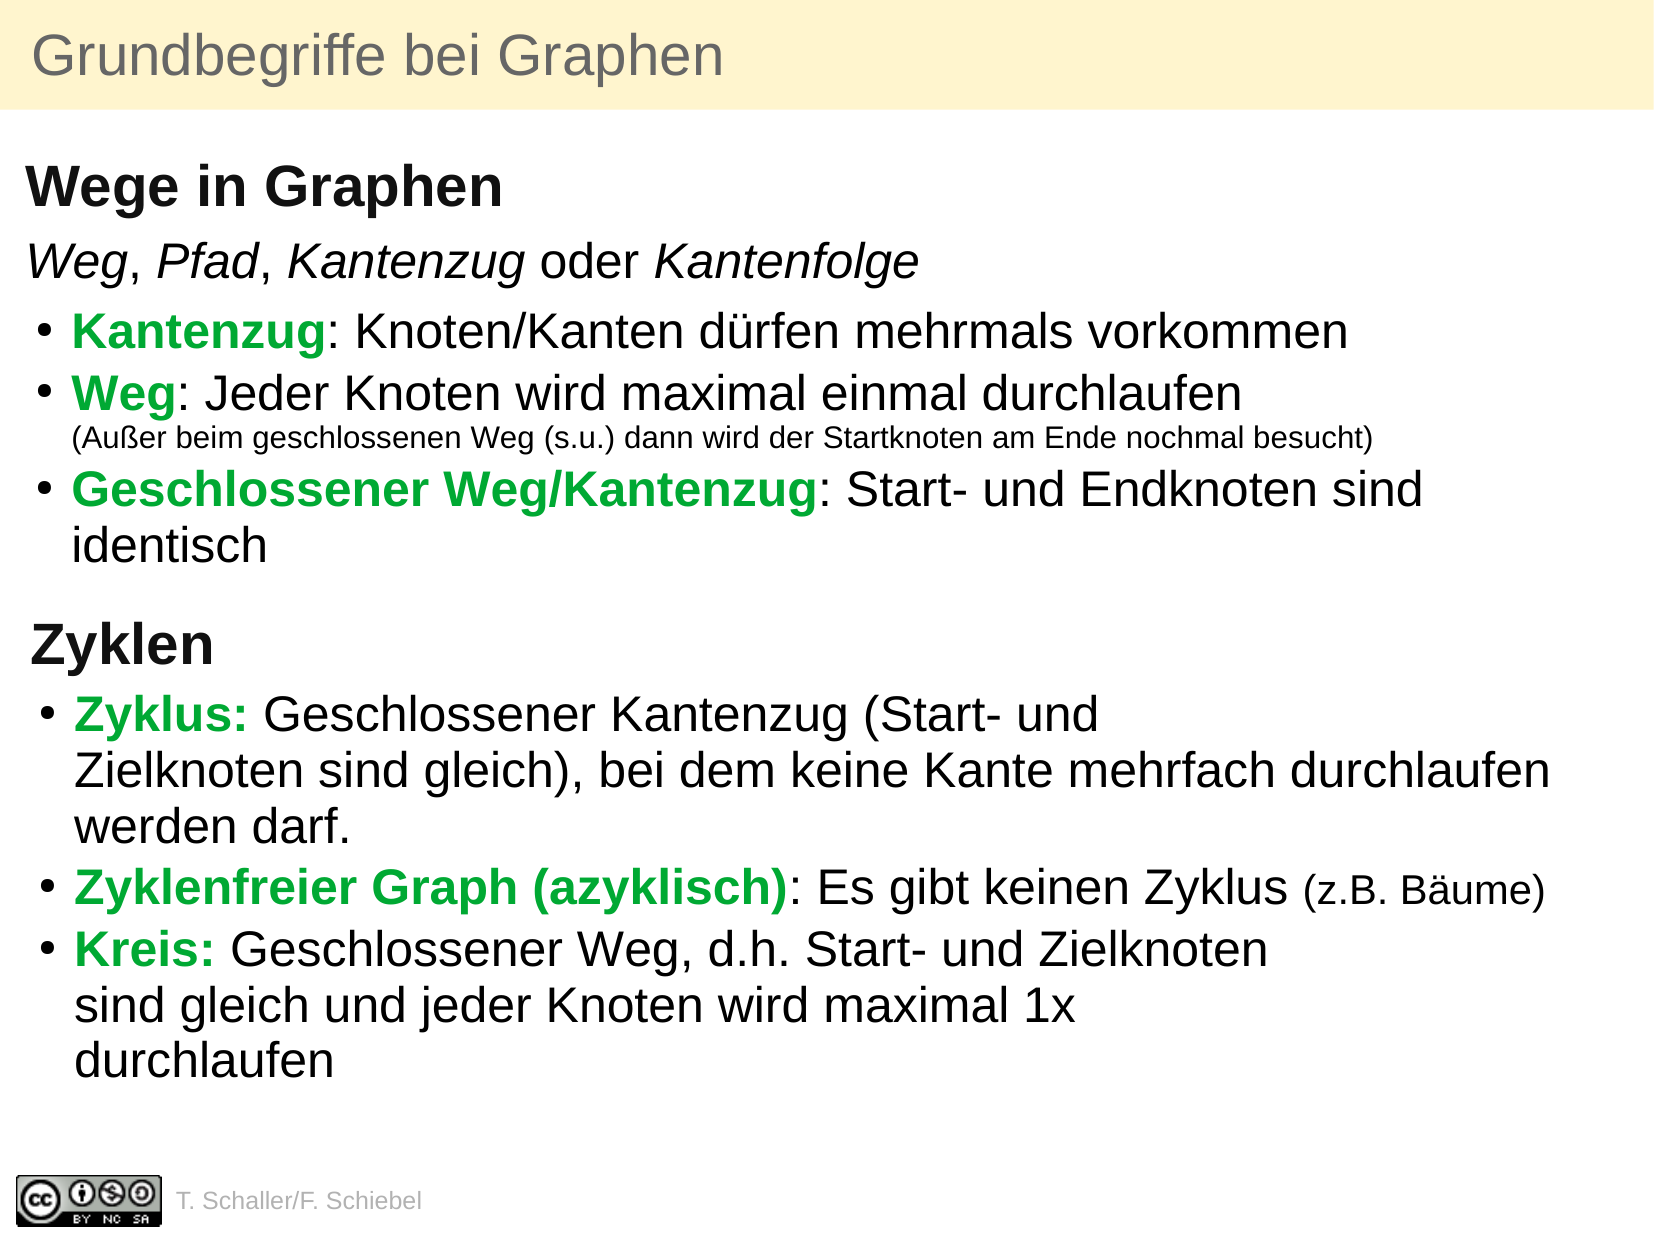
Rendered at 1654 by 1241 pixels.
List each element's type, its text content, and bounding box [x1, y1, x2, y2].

text_box Zyklen [30, 612, 899, 679]
title Grundbegriffe bei Graphen [31, 16, 1151, 94]
picture [16, 1175, 162, 1227]
text_box Wege in Graphen [25, 153, 894, 221]
text_box Weg, Pfad, Kantenzug oder Kantenfolge [25, 233, 976, 581]
text_box Zyklus: Geschlossener Kantenzug (Start- und Zielknoten sind gleich), bei dem keine Kante mehrfach durchlaufen werden darf. Zyklenfreier Graph (azyklisch): Es gibt keinen Zyklus (z.B. Bäume) Kreis: Geschlossener Weg, d.h. Start- und Zielknoten sind gleich und jeder Knoten wird maximal 1x durchlaufen [38, 686, 1570, 1151]
text_box Kantenzug: Knoten/Kanten dürfen mehrmals vorkommen Weg: Jeder Knoten wird maximal einmal durchlaufen (Außer beim geschlossenen Weg (s.u.) dann wird der Startknoten am Ende nochmal besucht) Geschlossener Weg/Kantenzug: Start- und Endknoten sind identisch [35, 303, 1451, 650]
